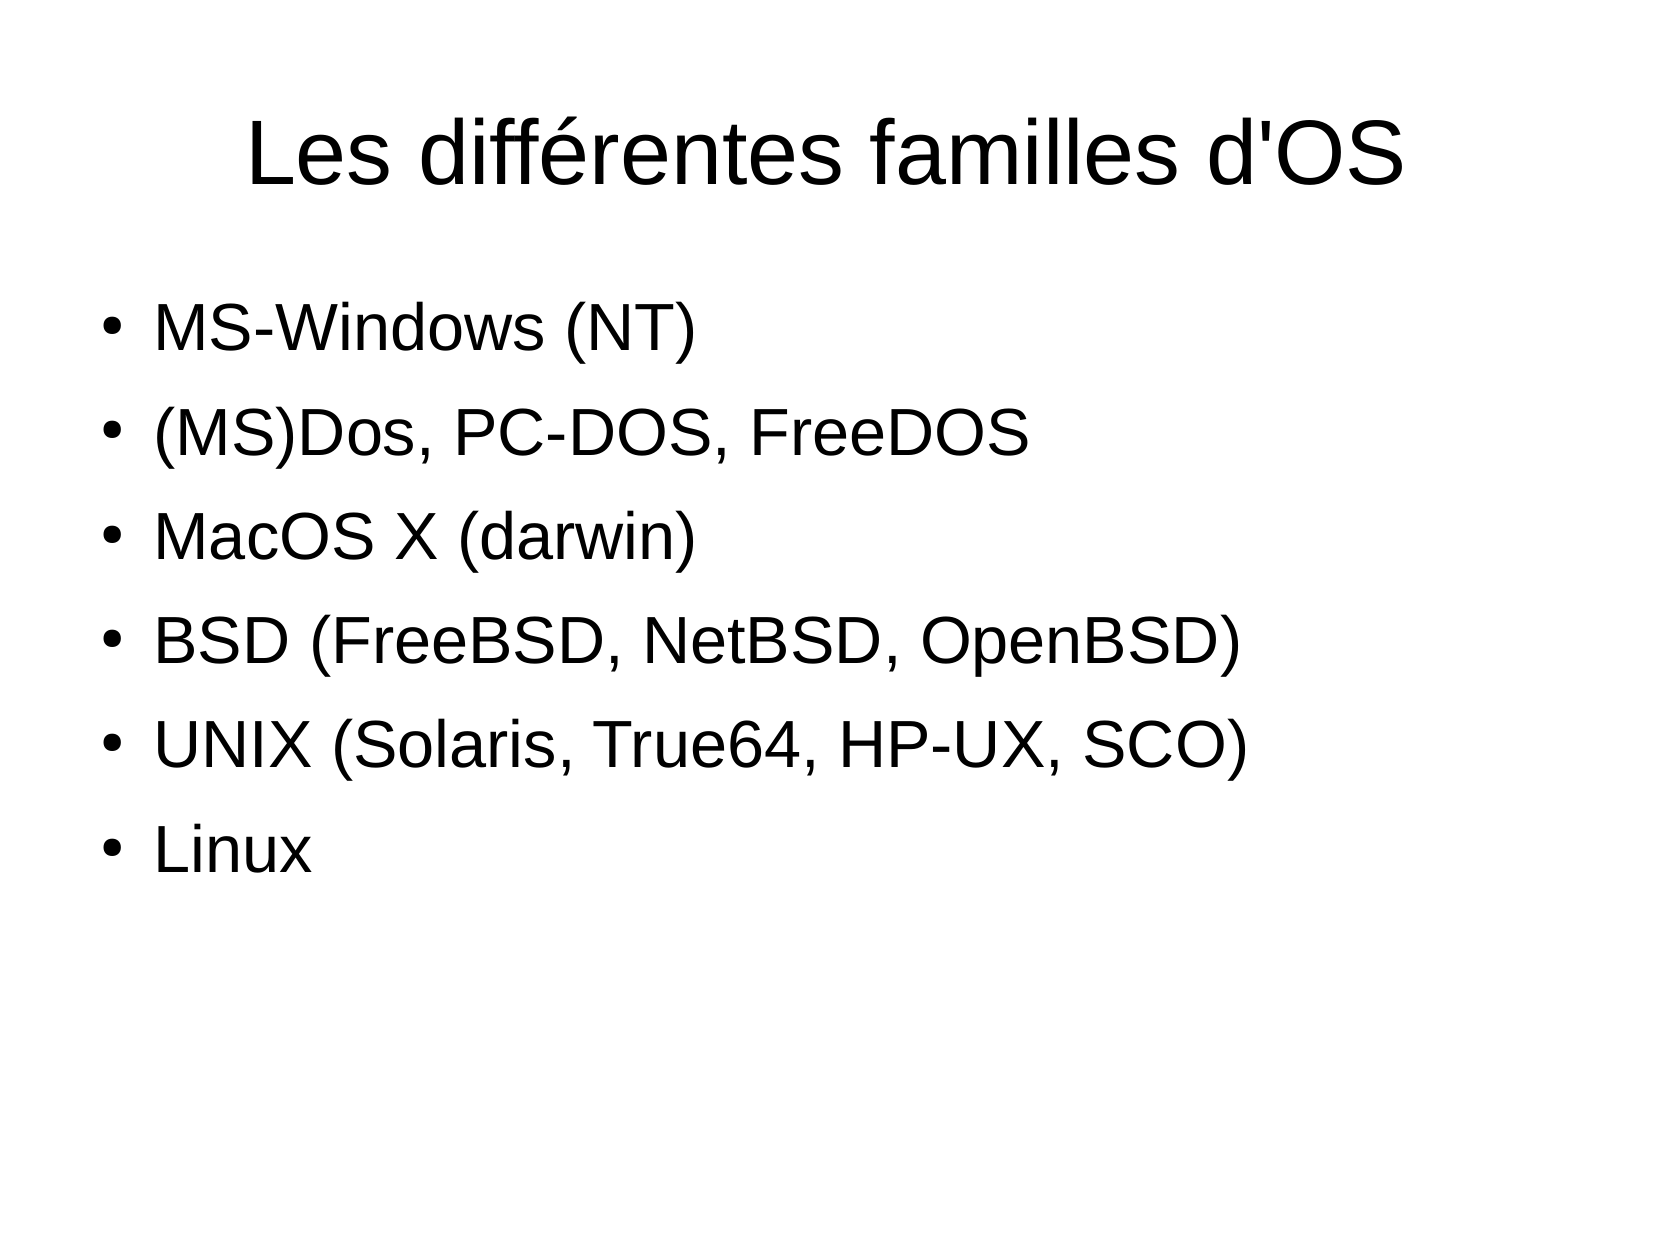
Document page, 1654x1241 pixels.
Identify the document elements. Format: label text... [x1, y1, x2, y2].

title Les différentes familles d'OS [82, 49, 1571, 257]
list MS-Windows (NT) (MS)Dos, PC-DOS, FreeDOS MacOS X (darwin) BSD (FreeBSD, NetBSD, OpenBSD) UNIX (Solaris, True64, HP-UX, SCO) Linux [82, 290, 1571, 1010]
